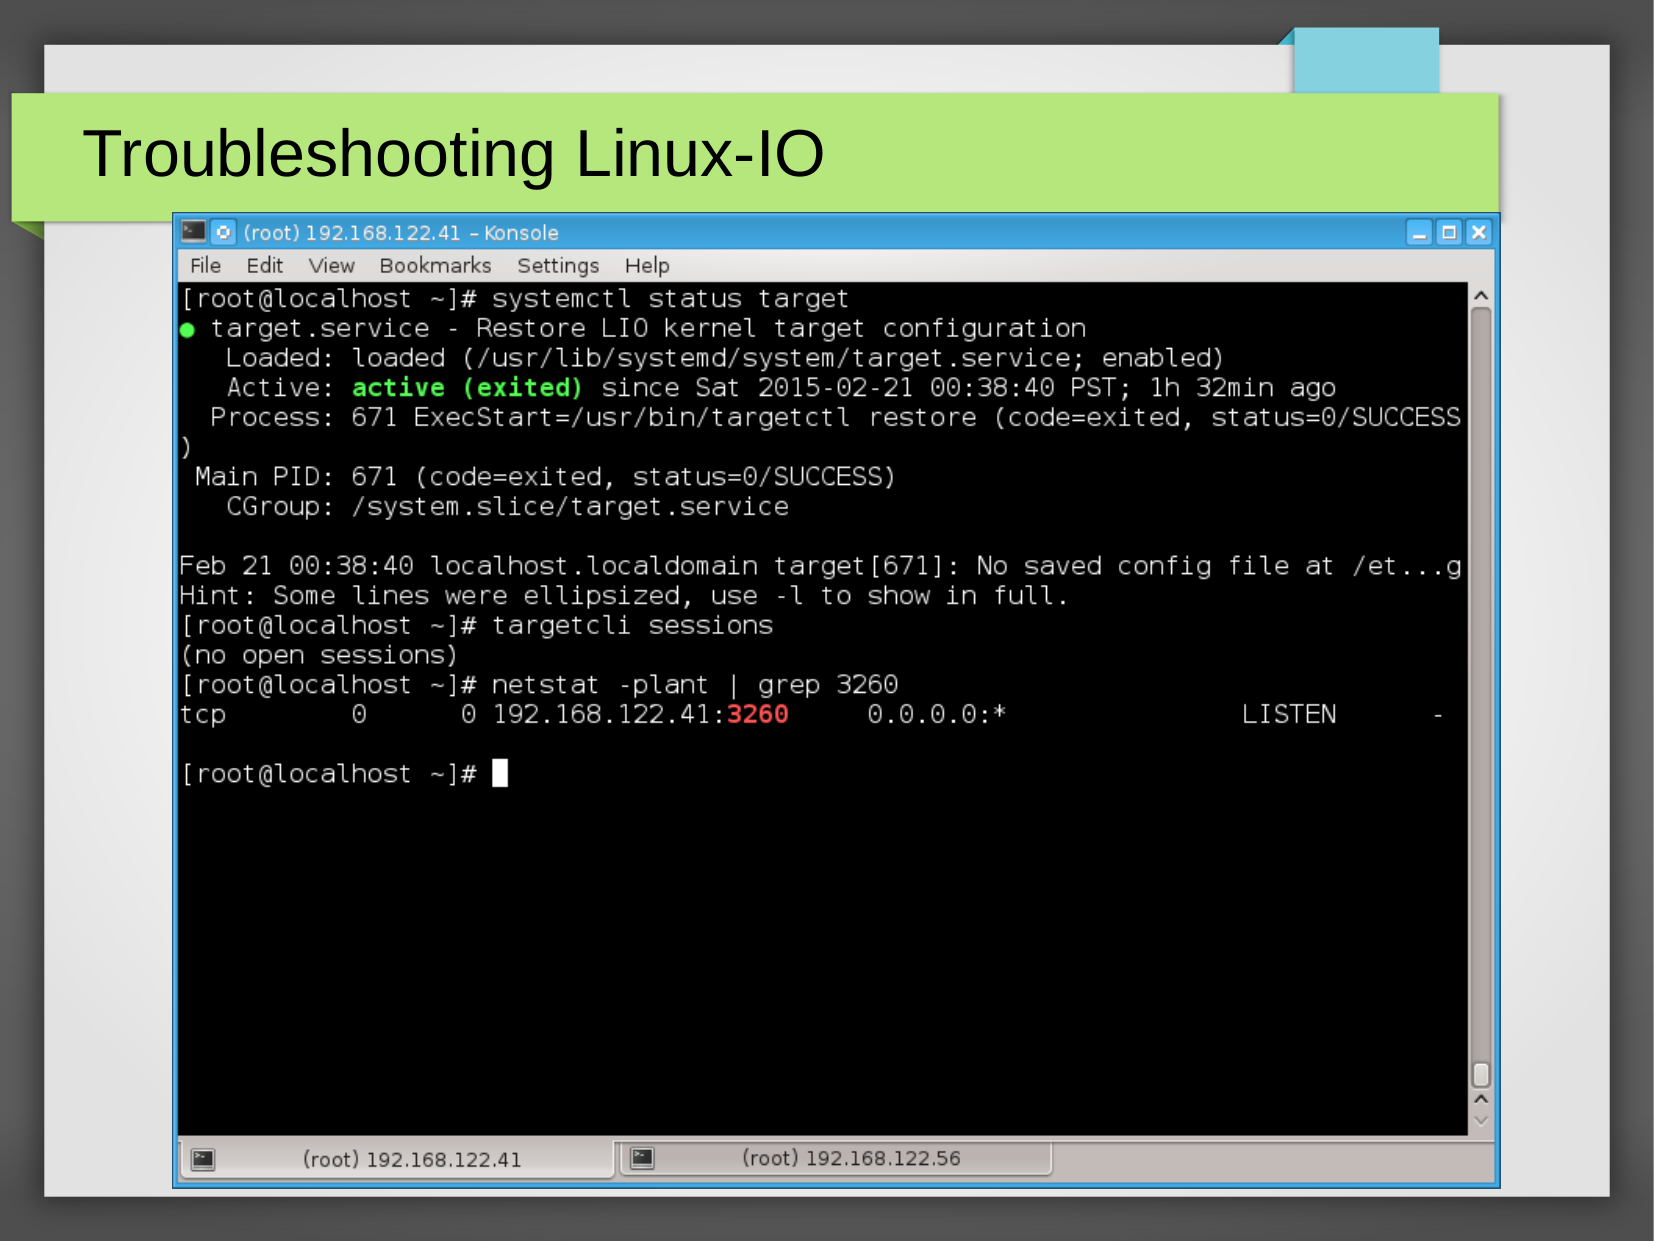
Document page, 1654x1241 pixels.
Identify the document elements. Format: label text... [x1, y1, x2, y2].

picture [0, 0, 1654, 1241]
title Troubleshooting Linux-IO [82, 94, 1264, 213]
